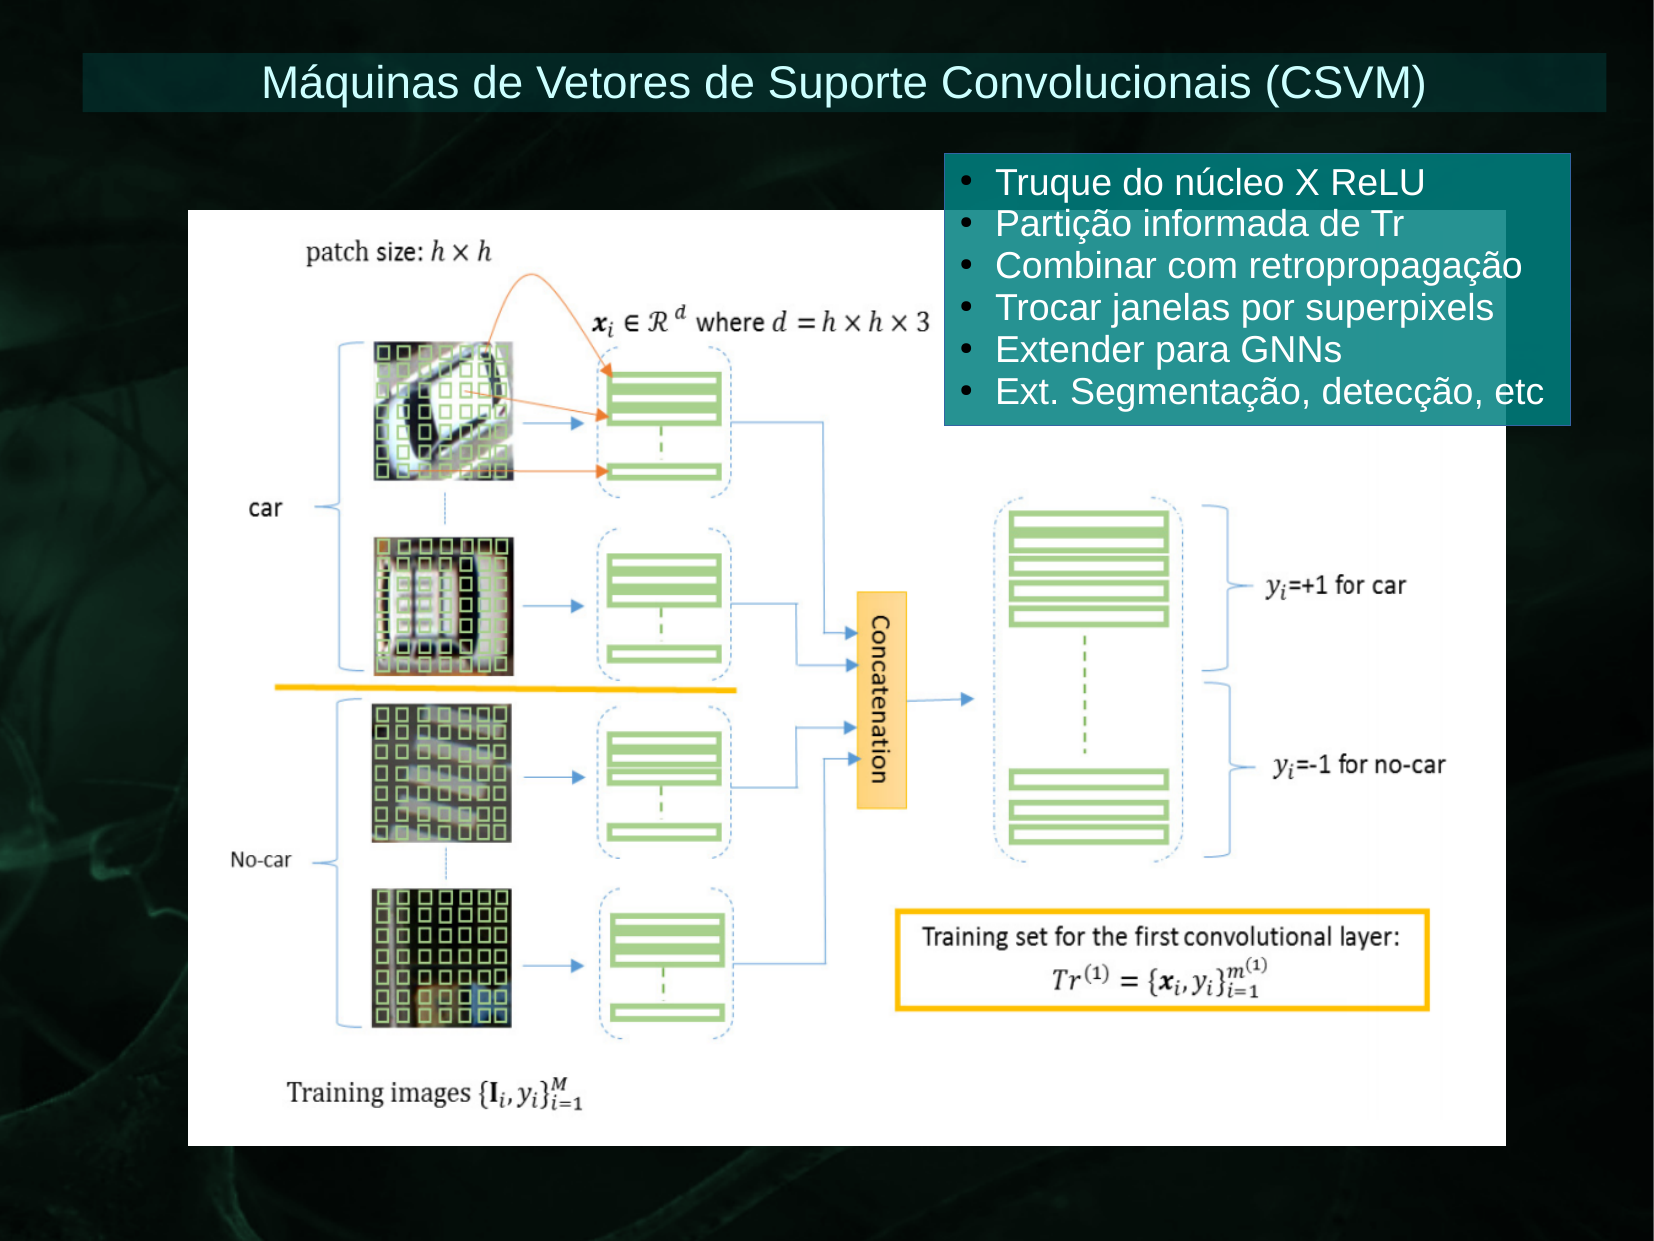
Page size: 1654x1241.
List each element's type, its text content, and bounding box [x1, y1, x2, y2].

text_box Truque do núcleo X ReLU Partição informada de Tr Combinar com retropropagação Trocar janelas por superpixels Extender para GNNs Ext. Segmentação, detecção, etc [944, 153, 1571, 426]
picture [0, 0, 1654, 1241]
text_box Máquinas de Vetores de Suporte Convolucionais (CSVM) [82, 53, 1607, 113]
